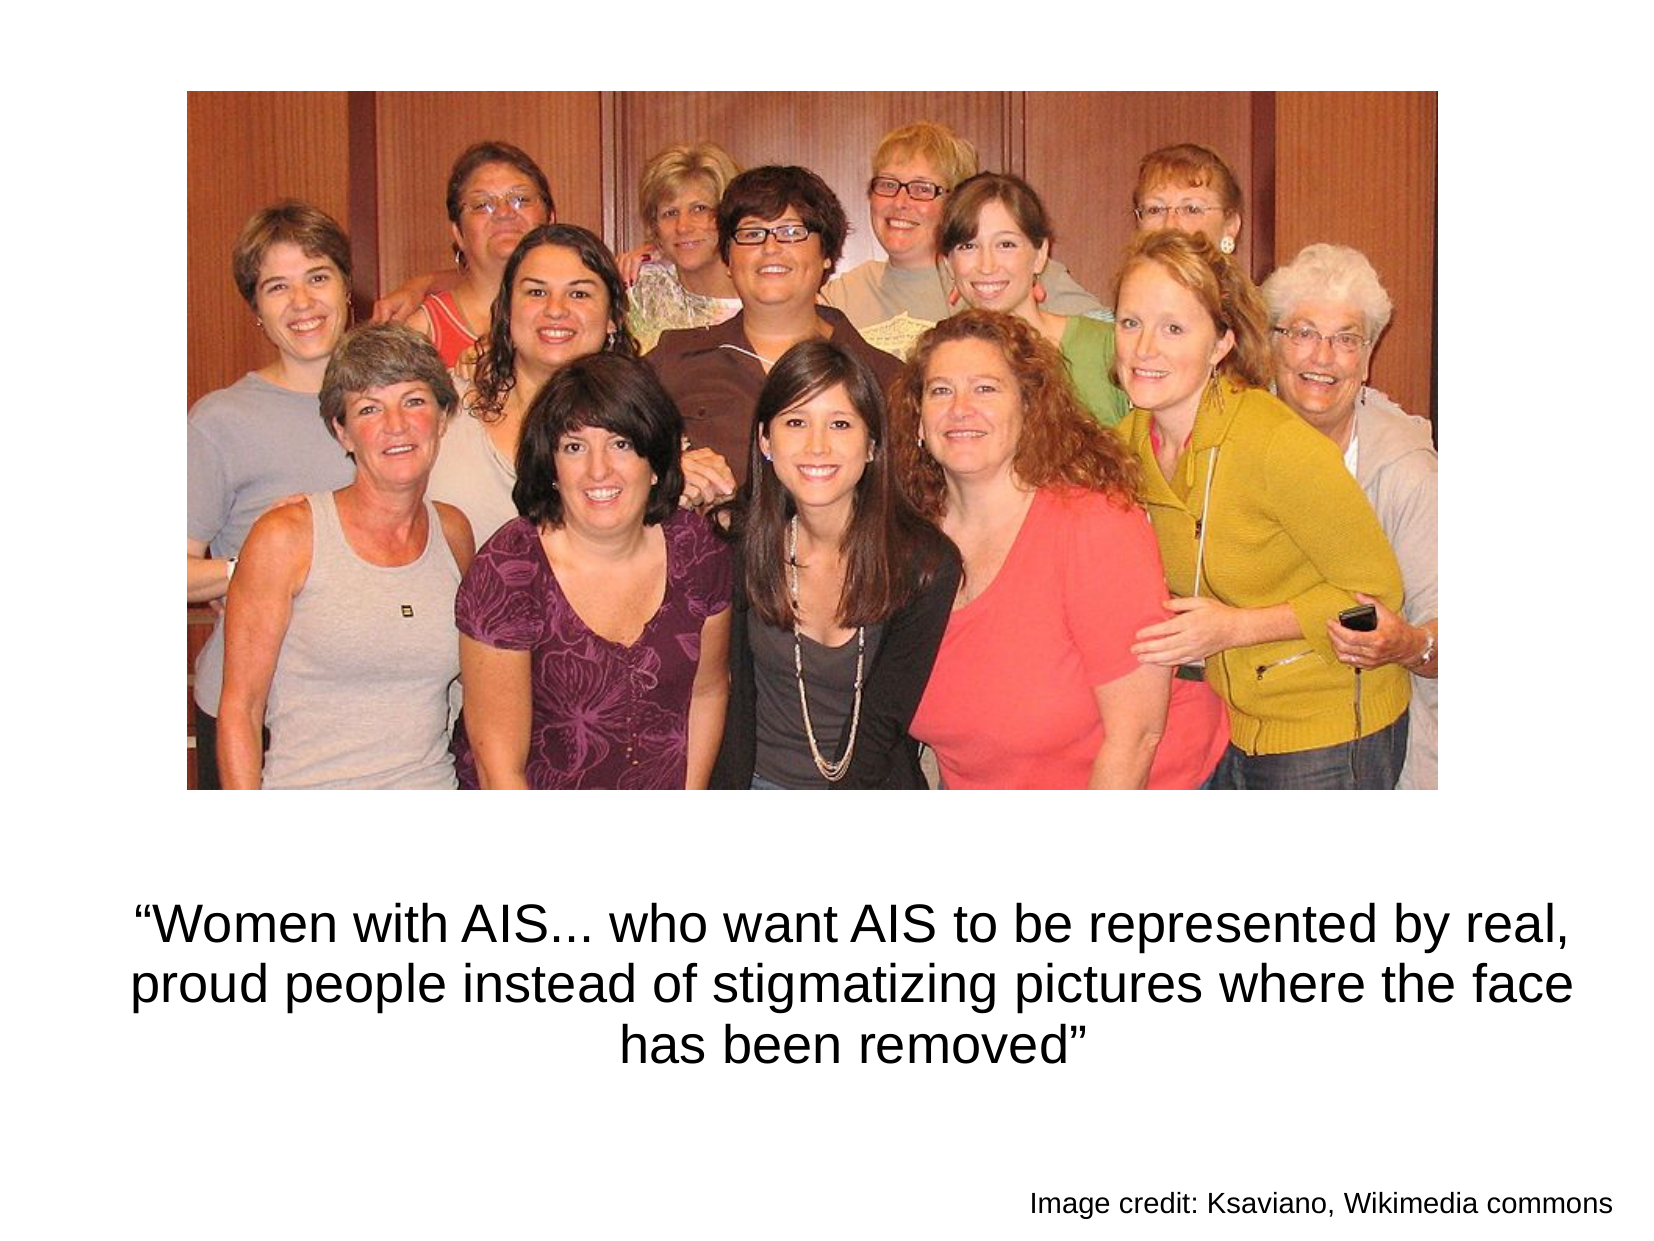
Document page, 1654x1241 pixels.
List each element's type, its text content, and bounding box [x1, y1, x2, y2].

text_box “Women with AIS... who want AIS to be represented by real, proud people instead of stigmatizing pictures where the face has been removed” [80, 885, 1627, 1083]
picture [187, 91, 1438, 790]
text_box Image credit: Ksaviano, Wikimedia commons [1014, 1179, 1654, 1227]
